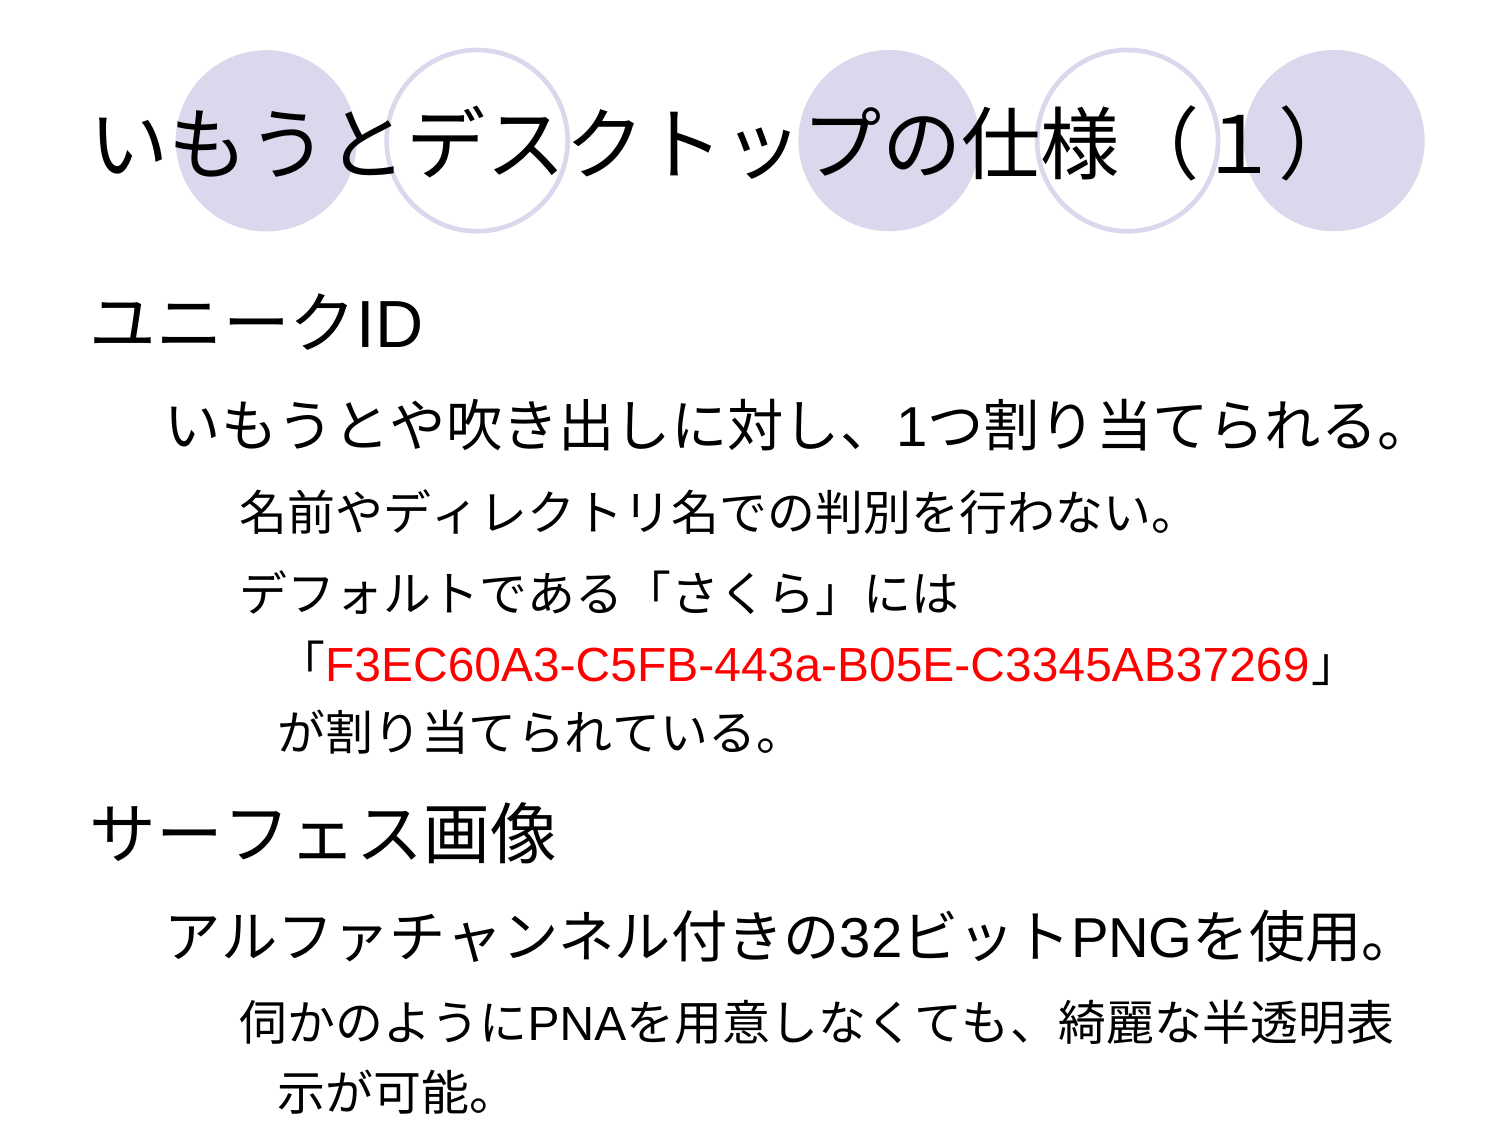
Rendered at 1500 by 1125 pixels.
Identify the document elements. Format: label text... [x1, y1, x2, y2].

title いもうとデスクトップの仕様（１） [75, 45, 1426, 233]
list ユニークID いもうとや吹き出しに対し、1つ割り当てられる。 名前やディレクトリ名での判別を行わない。 デフォルトである「さくら」には 「F3EC60A3-C5FB-443a-B05E-C3345AB37269」 が割り当てられている。 サーフェス画像 アルファチャンネル付きの32ビットPNGを使用。 伺かのようにPNAを用意しなくても、綺麗な半透明表示が可能。 [75, 262, 1426, 1006]
